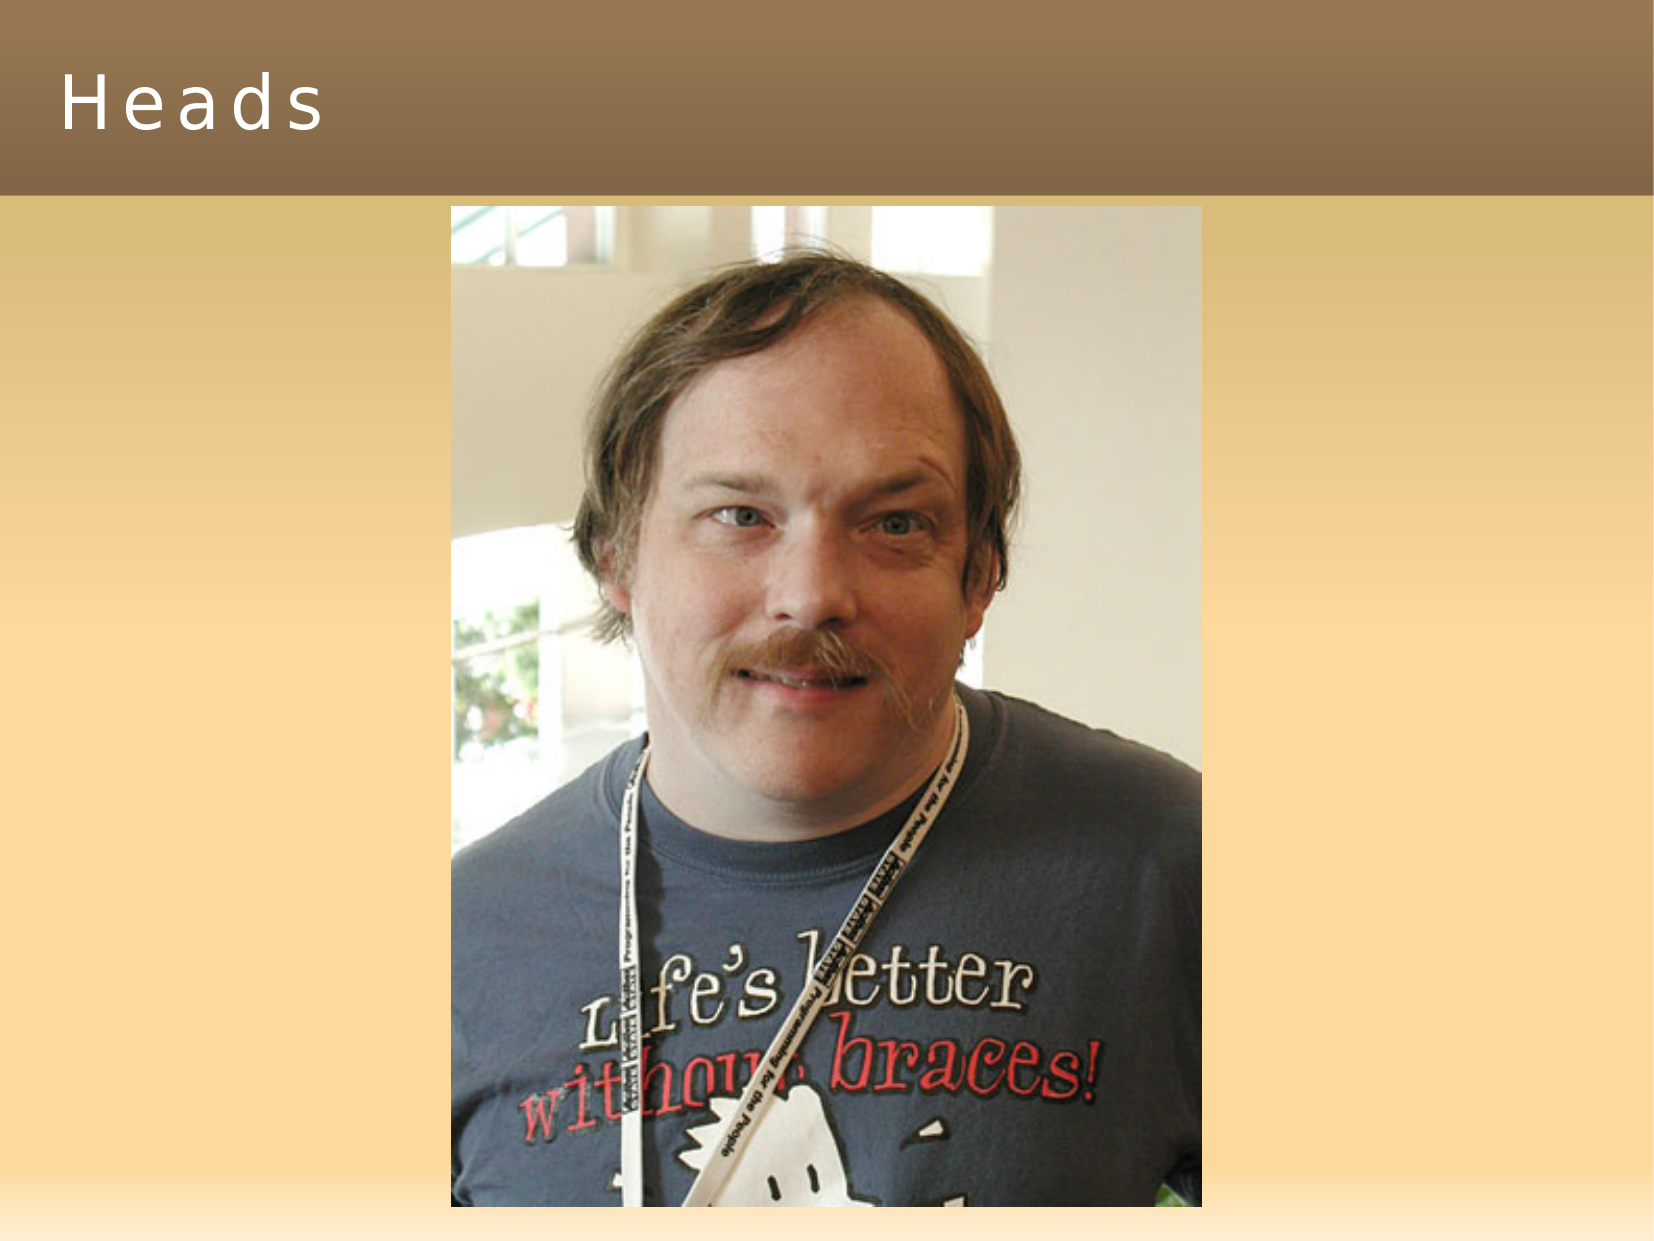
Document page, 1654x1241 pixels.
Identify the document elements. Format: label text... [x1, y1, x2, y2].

title Heads [59, 29, 1595, 178]
picture [0, 0, 1654, 1241]
